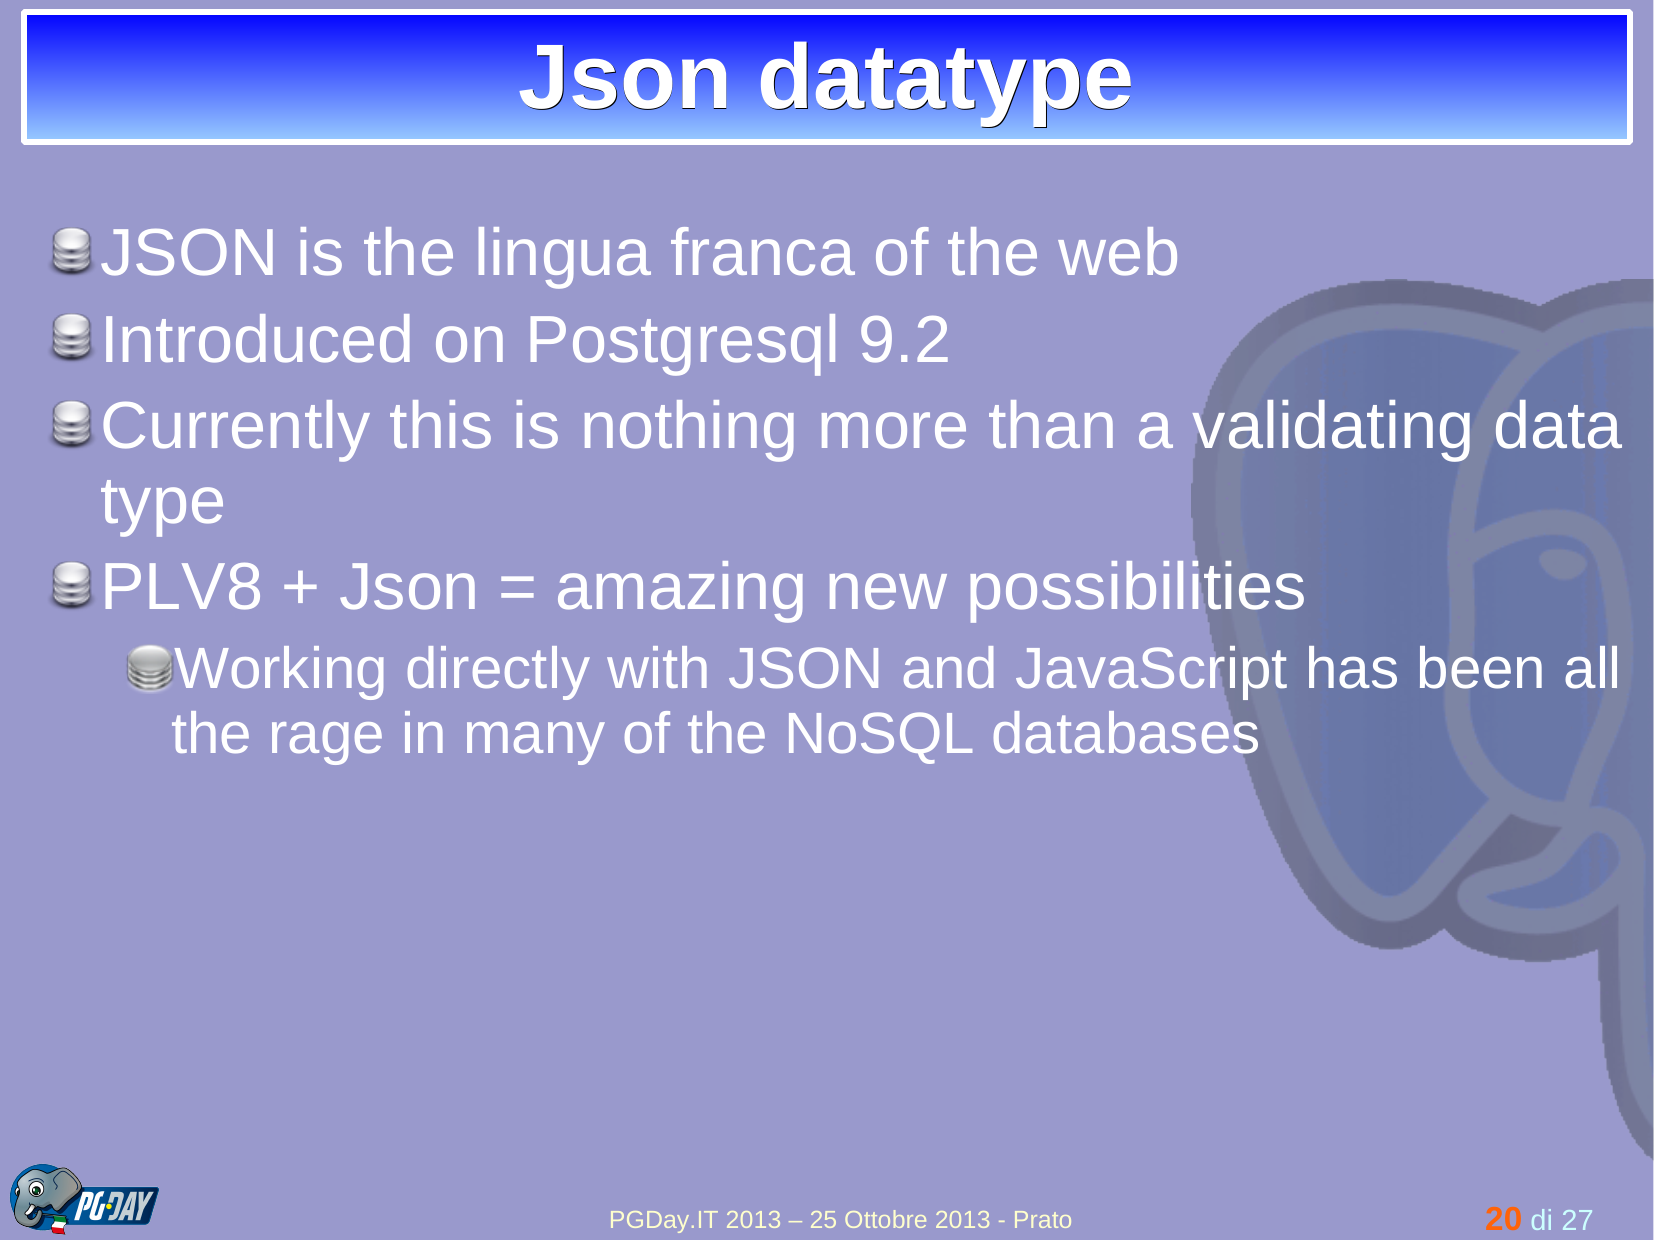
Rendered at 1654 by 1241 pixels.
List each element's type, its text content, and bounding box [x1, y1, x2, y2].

list JSON is the lingua franca of the web Introduced on Postgresql 9.2 Currently this is nothing more than a validating data type PLV8 + Json = amazing new possibilities Working directly with JSON and JavaScript has been all the rage in many of the NoSQL databases [29, 215, 1625, 1152]
picture [1191, 279, 1654, 1182]
title Json datatype [23, 11, 1630, 142]
picture [9, 1163, 160, 1236]
